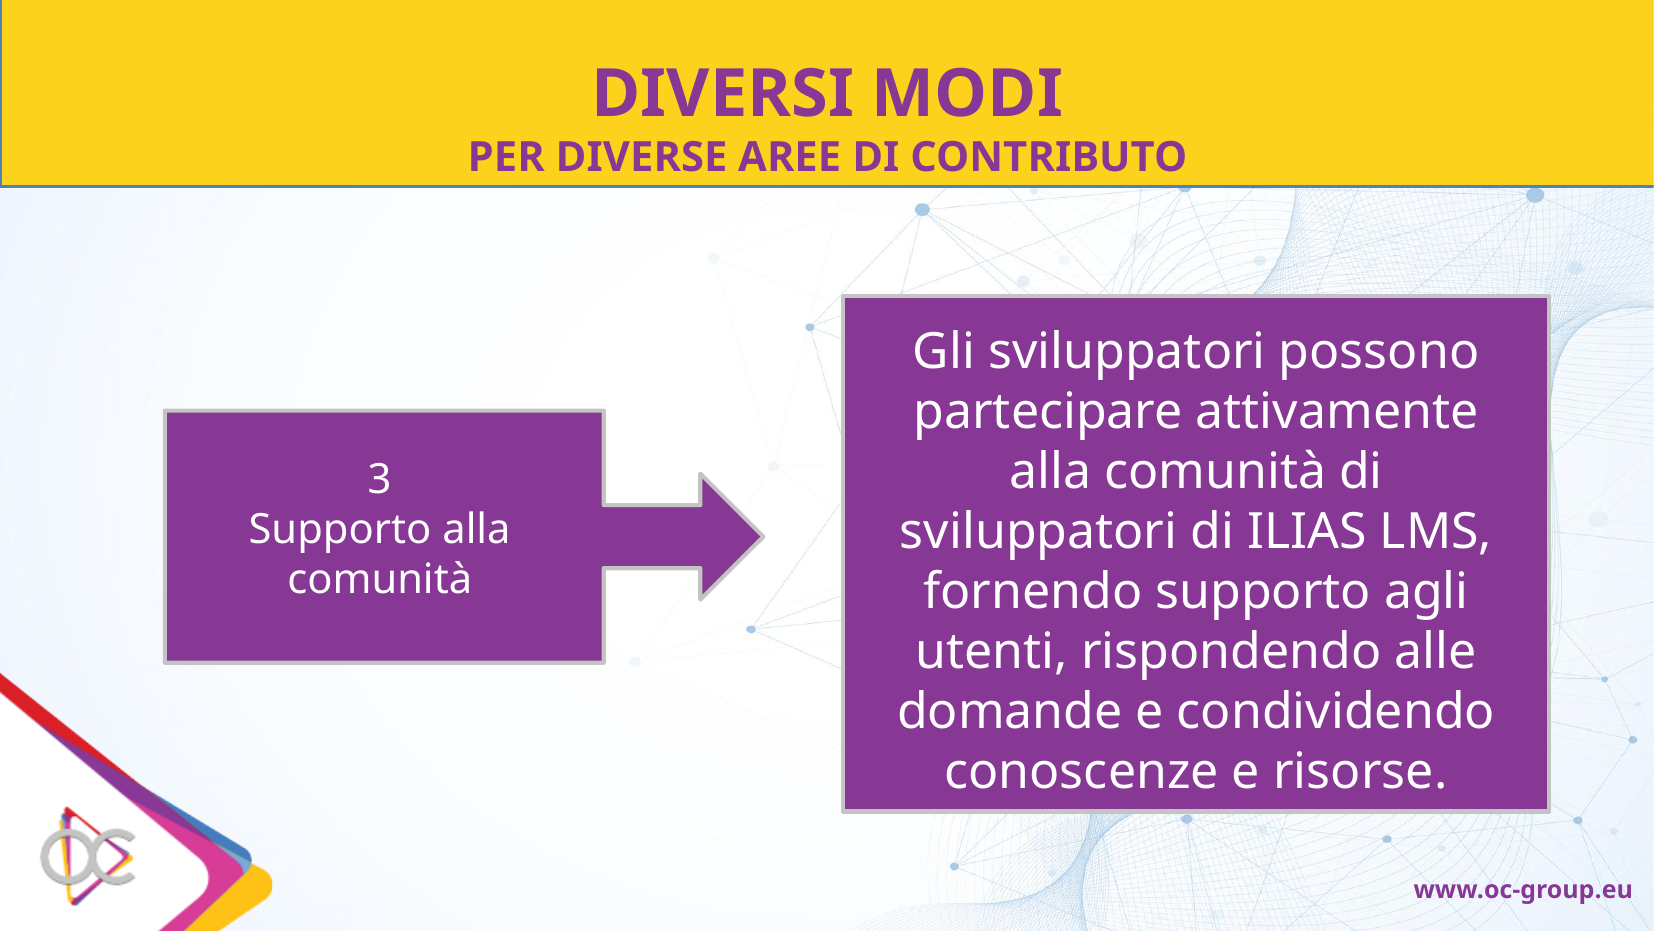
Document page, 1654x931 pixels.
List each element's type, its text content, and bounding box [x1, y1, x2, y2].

picture [0, 187, 1654, 931]
text_box [164, 410, 764, 663]
text_box DIVERSI MODI PER DIVERSE AREE DI CONTRIBUTO [0, 0, 1654, 187]
text_box www.oc-group.eu [1398, 866, 1654, 916]
text_box 3 Supporto alla comunità [167, 444, 592, 610]
text_box Gli sviluppatori possono partecipare attivamente alla comunità di sviluppatori di ILIAS LMS, fornendo supporto agli utenti, rispondendo alle domande e condividendo conoscenze e risorse. [855, 311, 1538, 807]
text_box [843, 296, 1550, 812]
